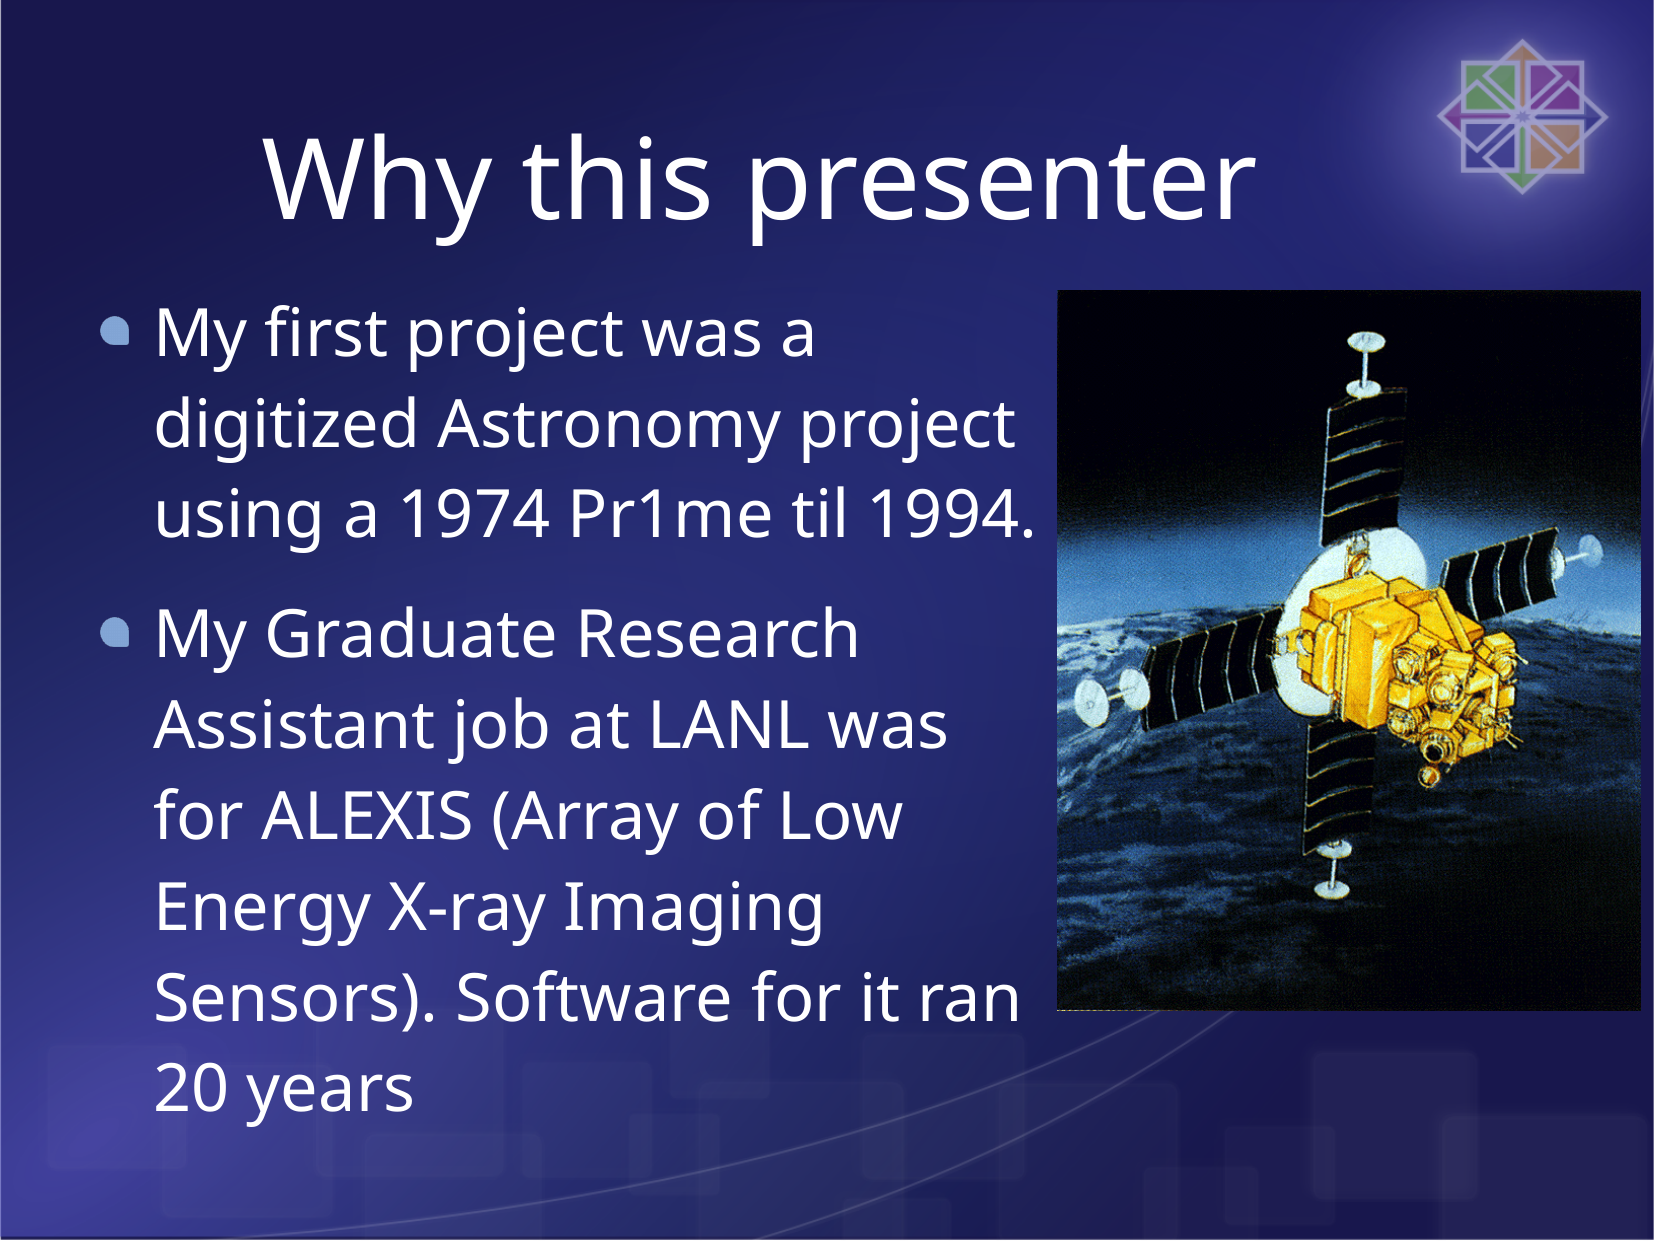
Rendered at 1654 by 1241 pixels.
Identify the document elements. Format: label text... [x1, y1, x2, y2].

title Why this presenter [94, 99, 1425, 252]
picture [0, 0, 1654, 1241]
list My first project was a digitized Astronomy project using a 1974 Pr1me til 1994. My Graduate Research Assistant job at LANL was for ALEXIS (Array of Low Energy X-ray Imaging Sensors). Software for it ran 20 years [82, 285, 1055, 1094]
